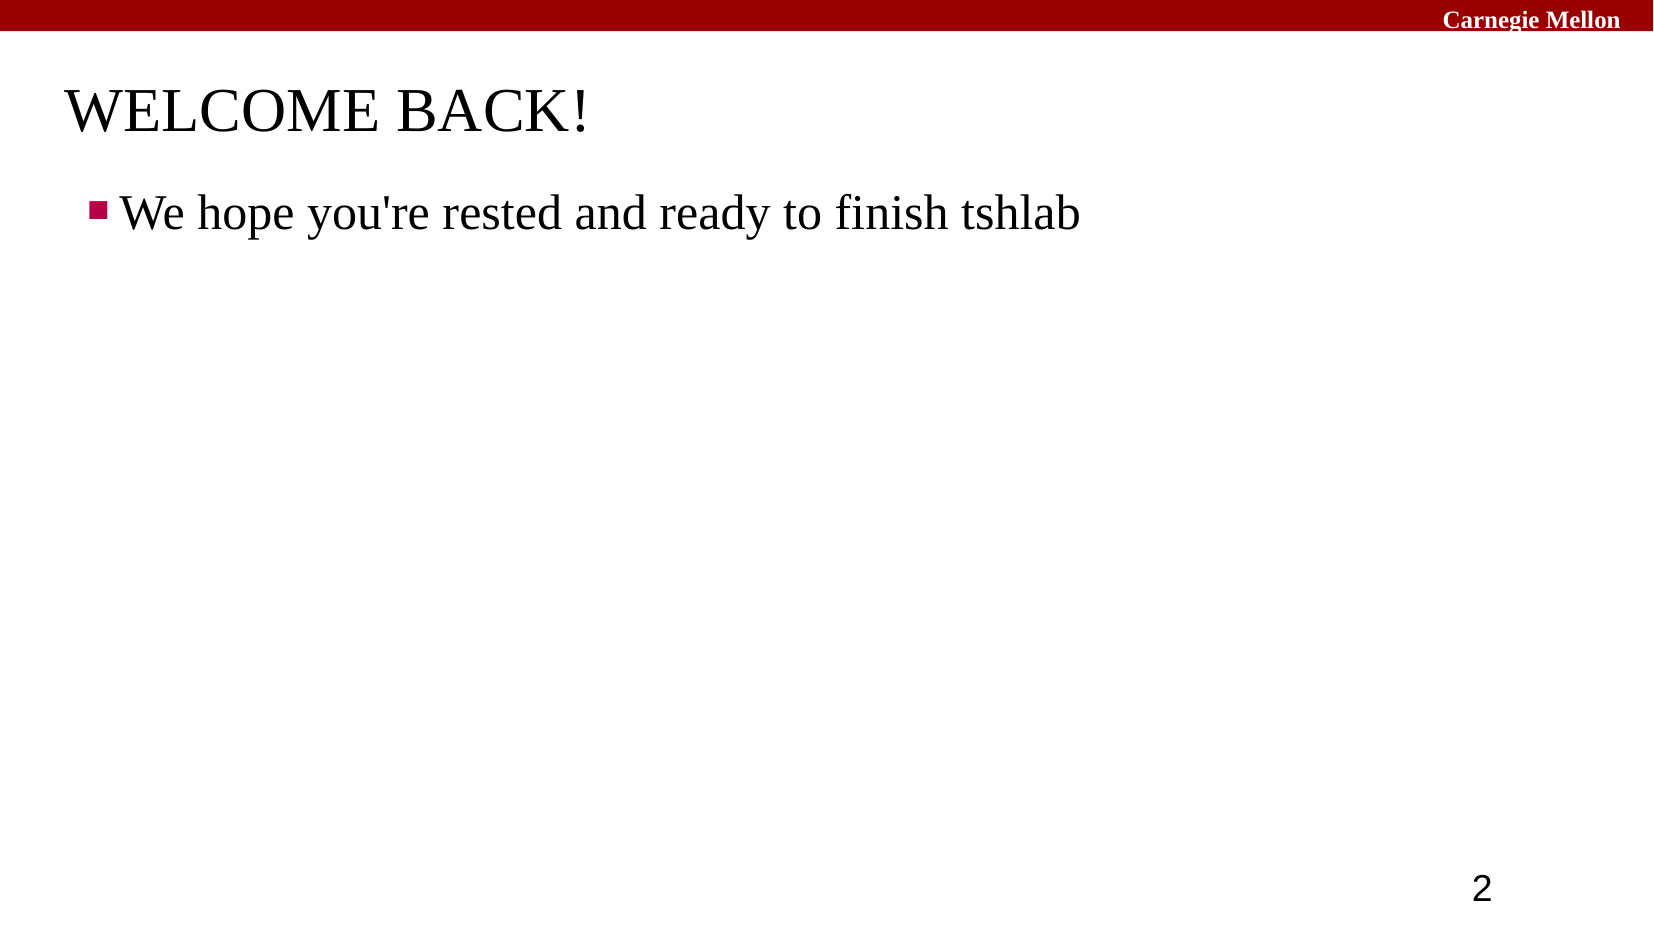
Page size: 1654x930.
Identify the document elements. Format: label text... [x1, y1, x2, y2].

list We hope you're rested and ready to finish tshlab [71, 184, 1576, 859]
title WELCOME BACK! [64, 58, 1576, 163]
